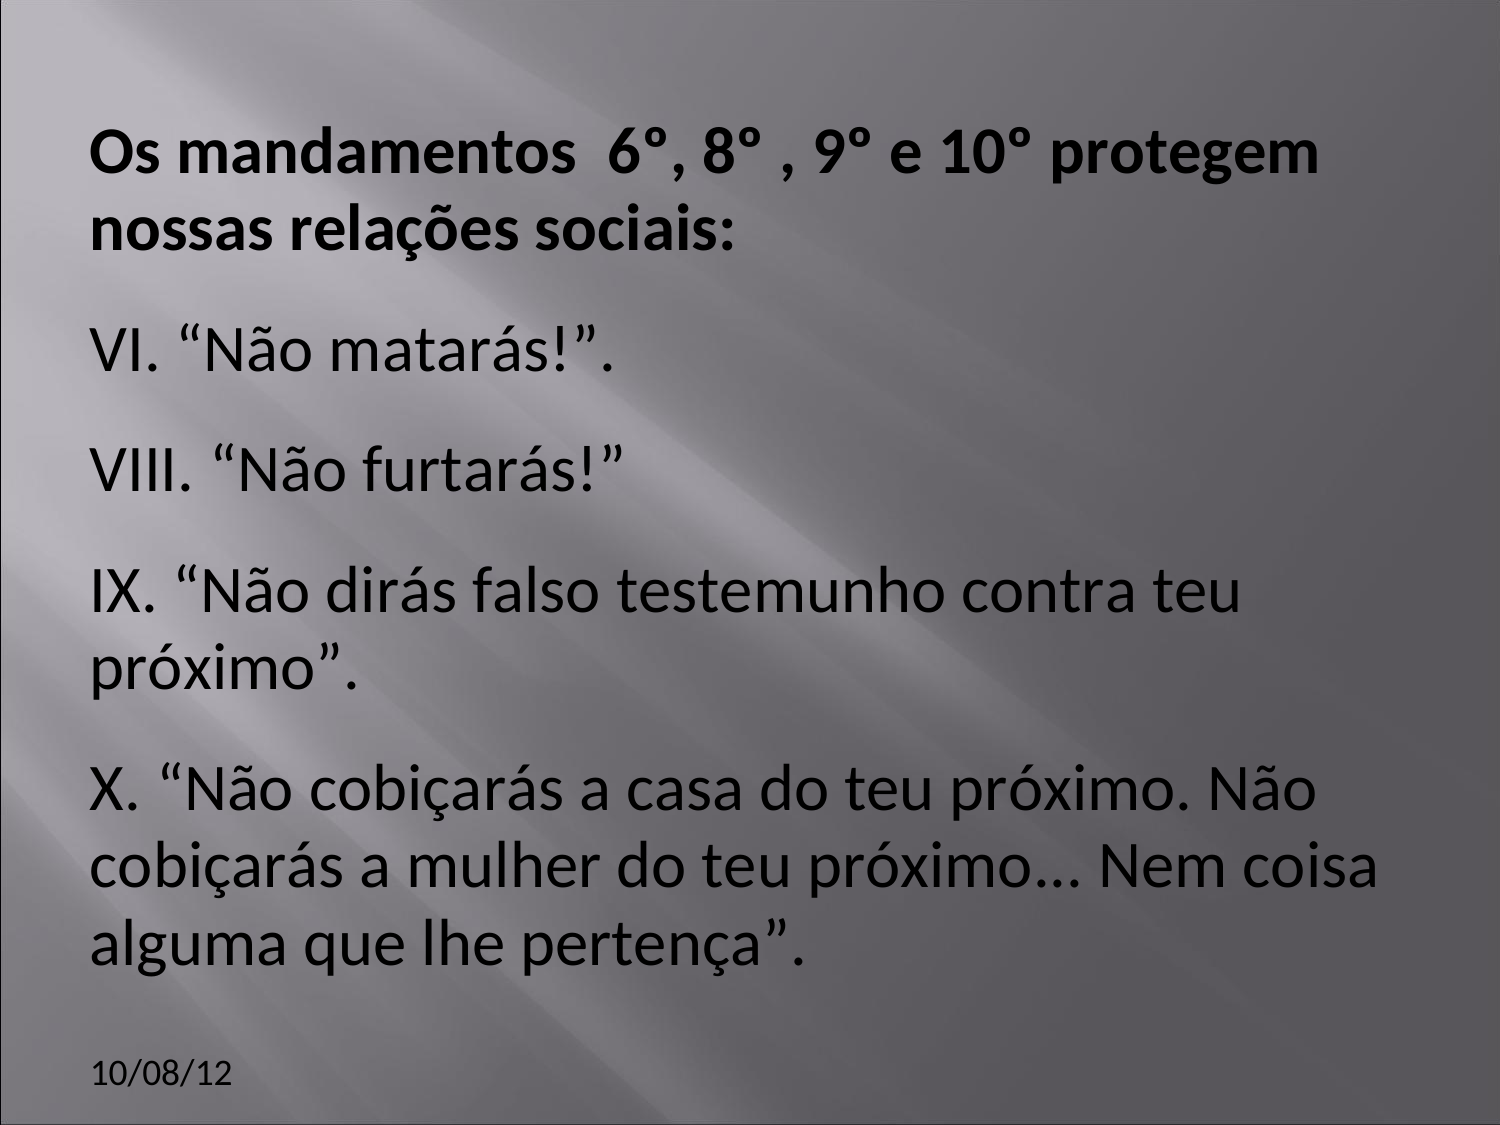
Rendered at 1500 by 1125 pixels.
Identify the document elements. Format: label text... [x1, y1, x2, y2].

text_box Os mandamentos 6º, 8º , 9º e 10º protegem nossas relações sociais: VI. “Não matarás!”. VIII. “Não furtarás!” IX. “Não dirás falso testemunho contra teu próximo”. X. “Não cobiçarás a casa do teu próximo. Não cobiçarás a mulher do teu próximo... Nem coisa alguma que lhe pertença”. [75, 101, 1426, 1024]
picture [0, 0, 1500, 1125]
text_box 10/08/12 [75, 1042, 425, 1125]
